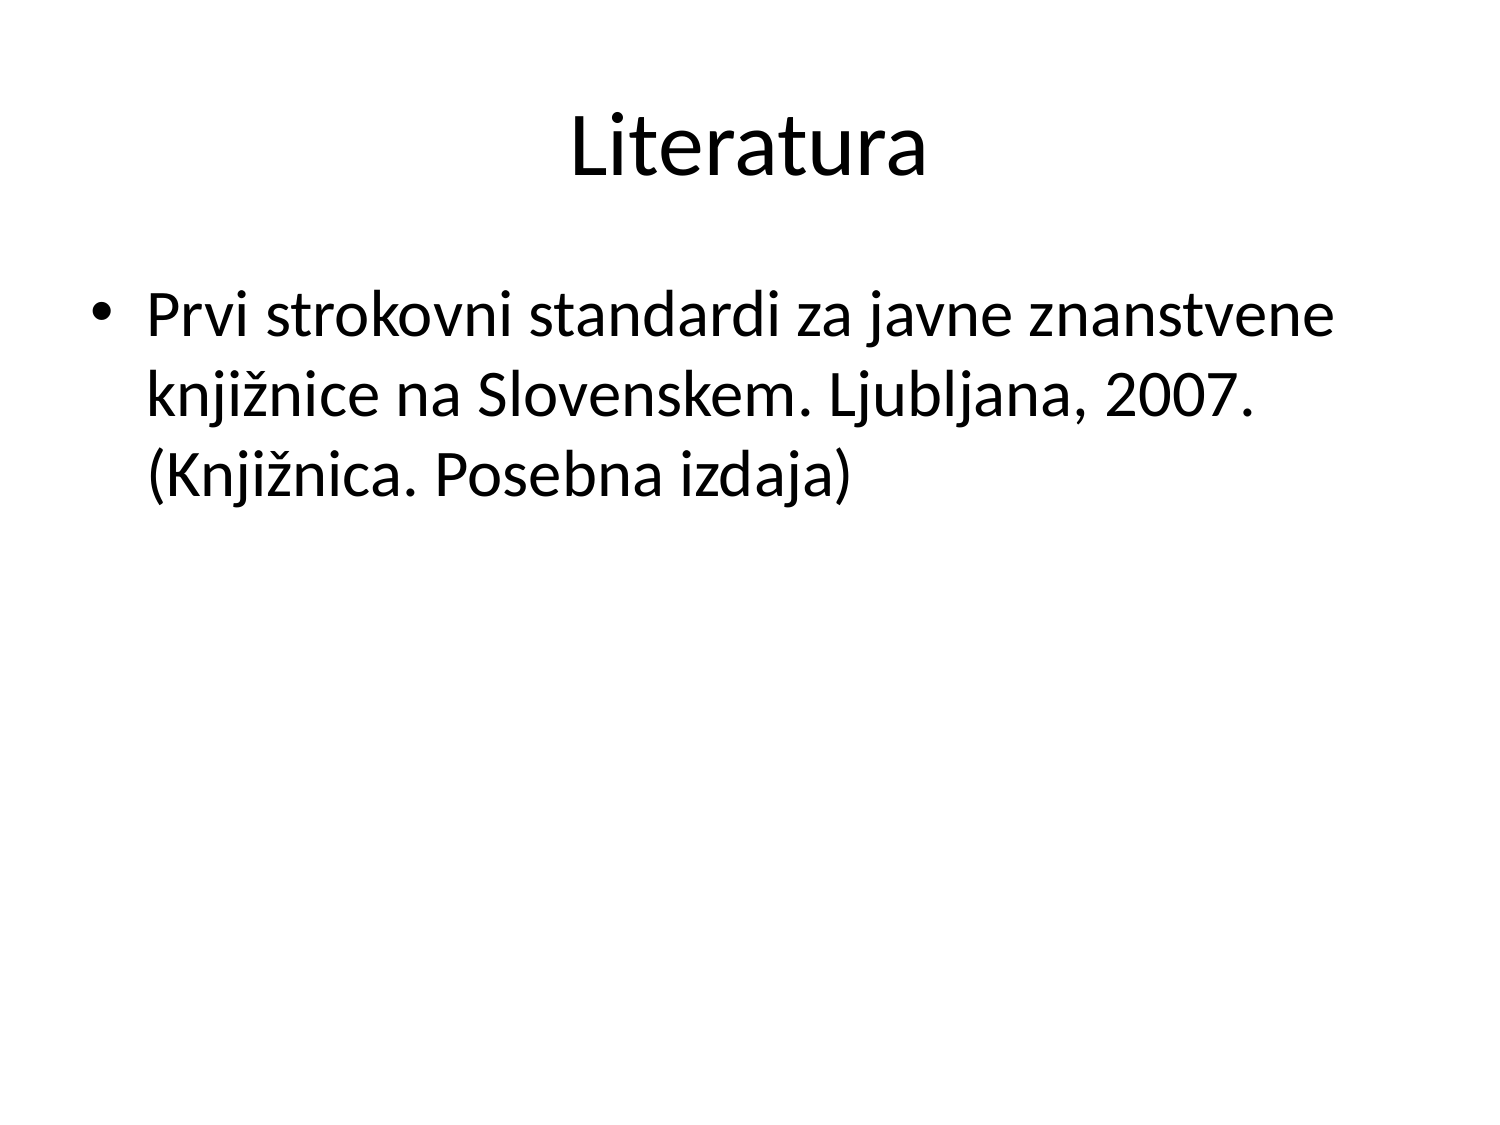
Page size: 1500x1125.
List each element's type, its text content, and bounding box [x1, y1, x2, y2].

list Prvi strokovni standardi za javne znanstvene knjižnice na Slovenskem. Ljubljana, 2007. (Knjižnica. Posebna izdaja) [75, 262, 1425, 1005]
title Literatura [75, 45, 1425, 233]
